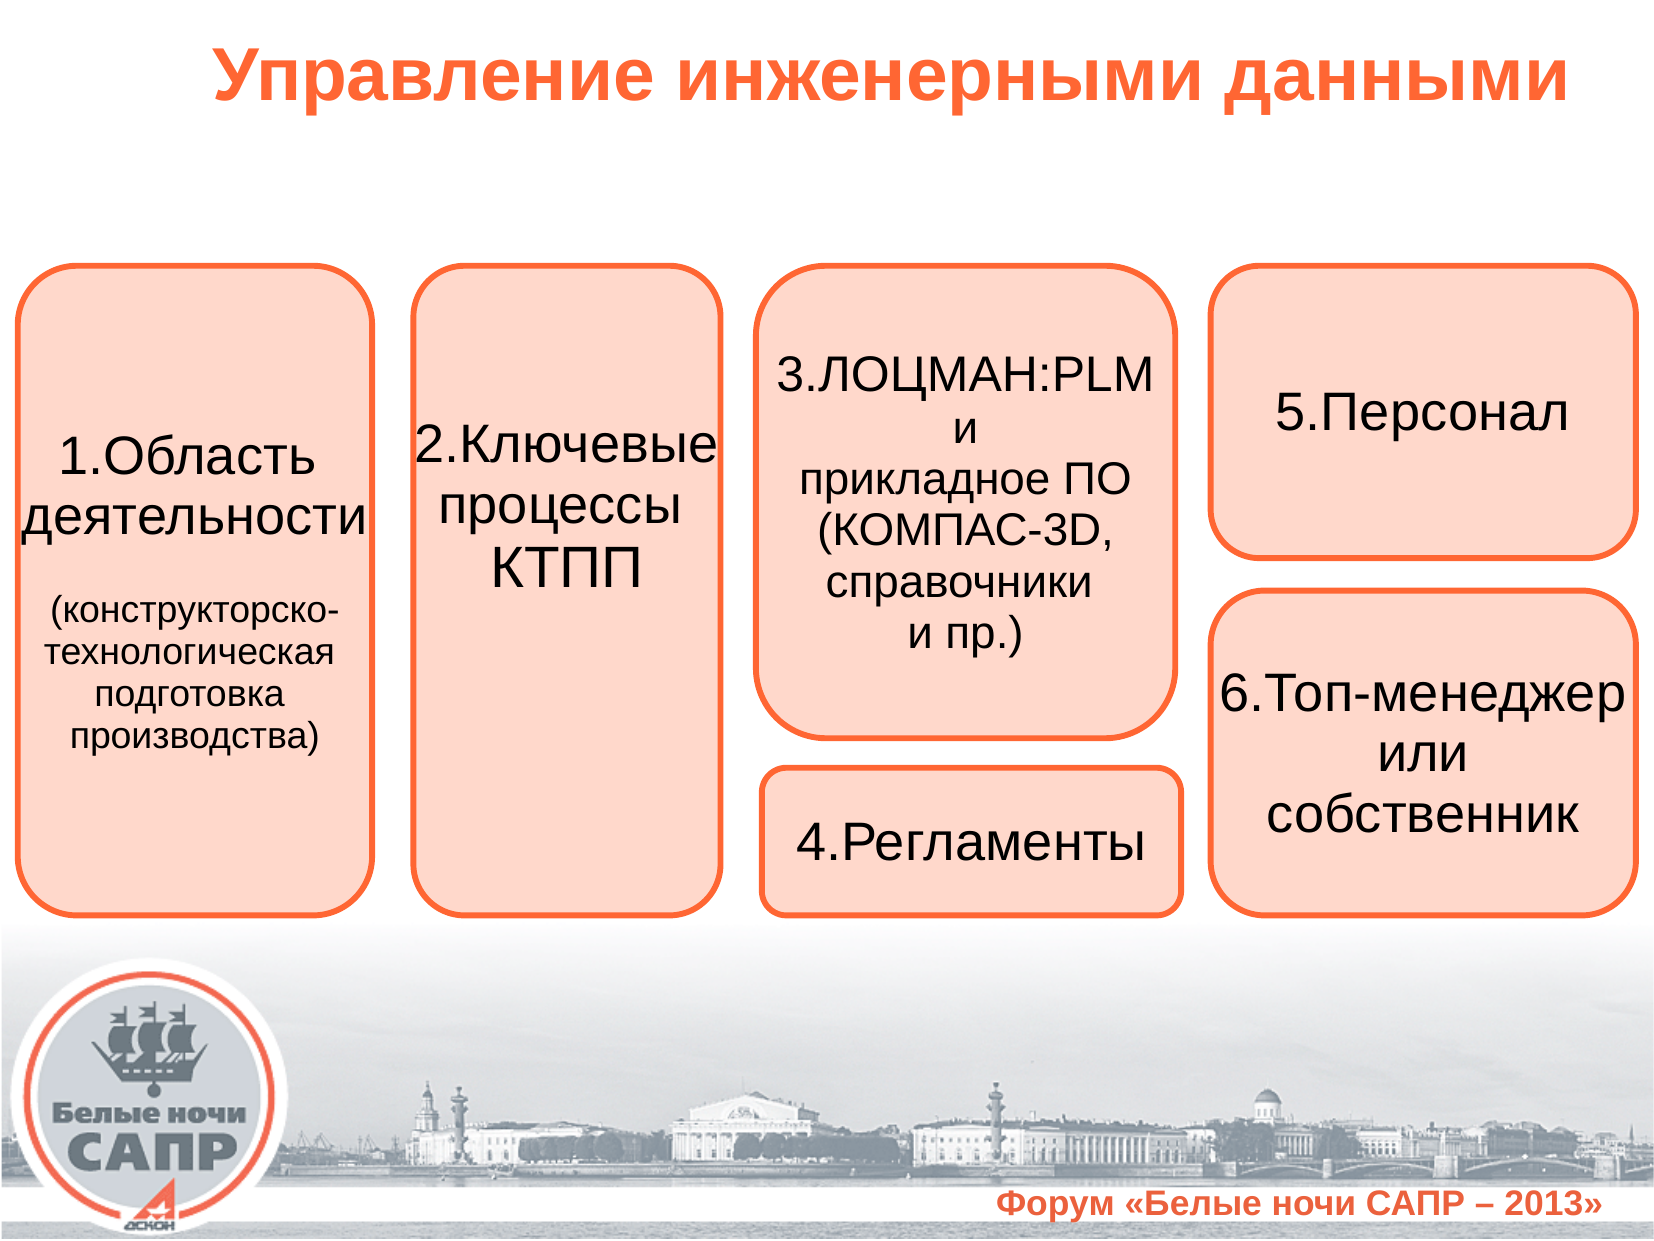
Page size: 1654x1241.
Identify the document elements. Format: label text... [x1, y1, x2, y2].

picture [1, 0, 1654, 1239]
text_box 4.Регламенты [761, 767, 1182, 916]
text_box 5.Персонал [1210, 265, 1636, 559]
text_box 6.Топ-менеджер или собственник [1210, 590, 1636, 916]
title Управление инженерными данными [82, 25, 1571, 125]
text_box 3.ЛОЦМАН:PLM и прикладное ПО (КОМПАС-3D, справочники и пр.) [755, 265, 1176, 739]
text_box 1.Область деятельности (конструкторско- технологическая подготовка производства) [17, 265, 373, 916]
text_box 2.Ключевые процессы КТПП [413, 265, 721, 916]
